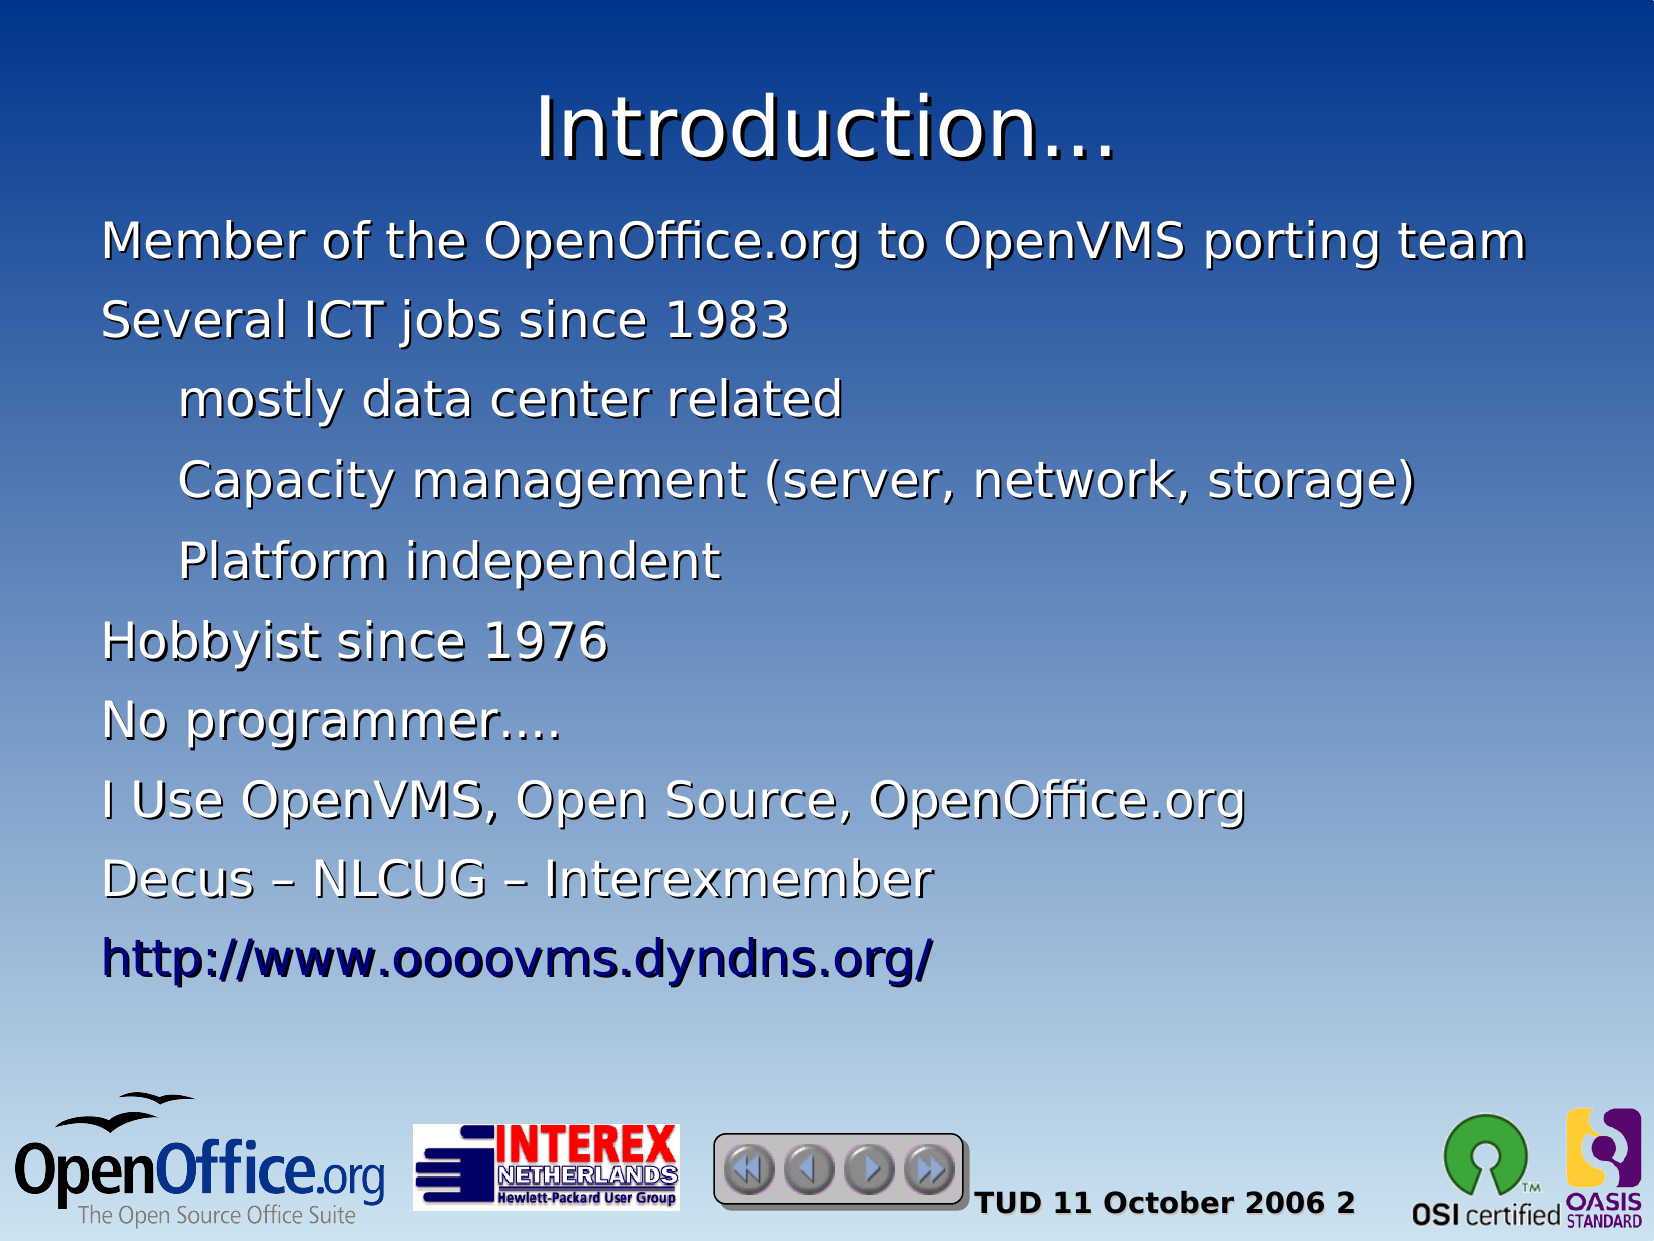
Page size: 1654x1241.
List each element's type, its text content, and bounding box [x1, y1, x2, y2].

picture [844, 1144, 895, 1195]
picture [1405, 1102, 1654, 1238]
list Member of the OpenOffice.org to OpenVMS porting team Several ICT jobs since 1983 mostly data center related Capacity management (server, network, storage) Platform independent Hobbyist since 1976 No programmer.... I Use OpenVMS, Open Source, OpenOffice.org Decus – NLCUG – Interexmember http://www.oooovms.dyndns.org/ [82, 212, 1625, 1069]
picture [904, 1144, 955, 1195]
text_box [714, 1133, 963, 1204]
picture [413, 1124, 680, 1211]
text_box TUD 11 October 2006 32 [980, 1181, 1506, 1241]
picture [724, 1144, 775, 1195]
picture [15, 1092, 384, 1229]
picture [784, 1144, 835, 1195]
title Introduction... [82, 49, 1571, 207]
